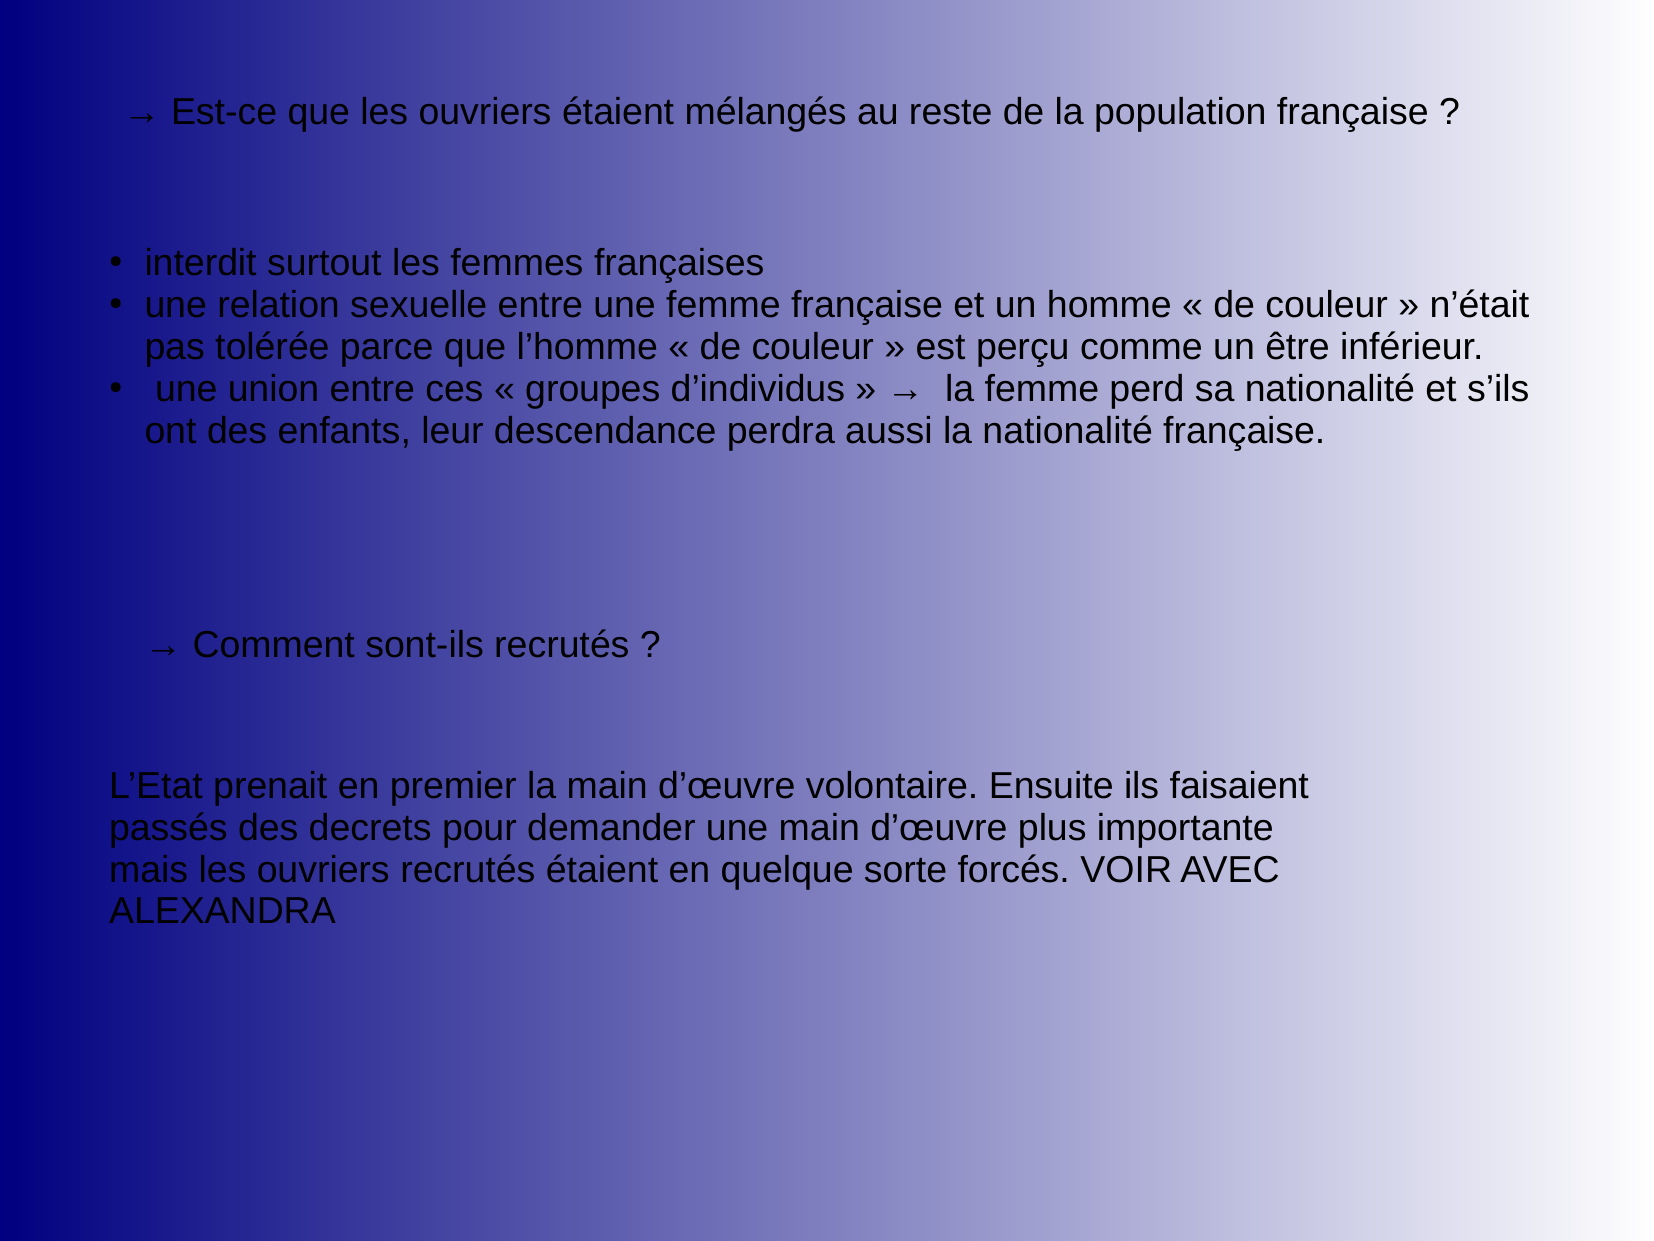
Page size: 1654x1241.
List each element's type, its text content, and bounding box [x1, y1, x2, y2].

text_box → Comment sont-ils recrutés ? [129, 616, 934, 674]
text_box → Est-ce que les ouvriers étaient mélangés au reste de la population française ? [70, 82, 1524, 140]
text_box interdit surtout les femmes françaises une relation sexuelle entre une femme française et un homme « de couleur » n’était pas tolérée parce que l’homme « de couleur » est perçu comme un être inférieur. une union entre ces « groupes d’individus » → la femme perd sa nationalité et s’ils ont des enfants, leur descendance perdra aussi la nationalité française. [94, 234, 1571, 460]
text_box L’Etat prenait en premier la main d’œuvre volontaire. Ensuite ils faisaient passés des decrets pour demander une main d’œuvre plus importante mais les ouvriers recrutés étaient en quelque sorte forcés. VOIR AVEC ALEXANDRA [94, 756, 1371, 940]
